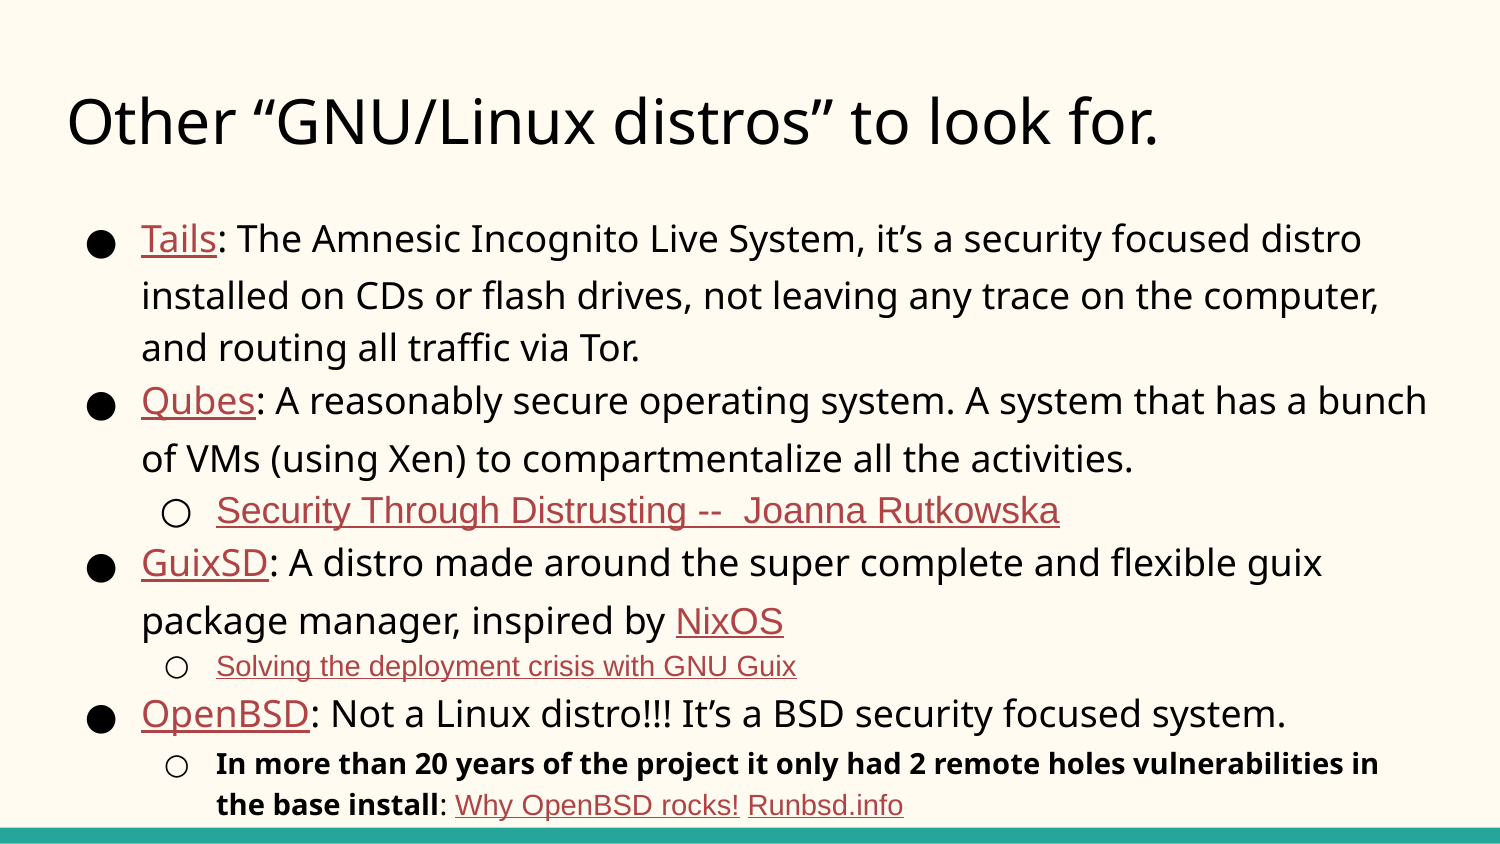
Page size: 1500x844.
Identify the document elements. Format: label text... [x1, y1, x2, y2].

list Tails: The Amnesic Incognito Live System, it’s a security focused distro installed on CDs or flash drives, not leaving any trace on the computer, and routing all traffic via Tor. Qubes: A reasonably secure operating system. A system that has a bunch of VMs (using Xen) to compartmentalize all the activities. Security Through Distrusting -- Joanna Rutkowska GuixSD: A distro made around the super complete and flexible guix package manager, inspired by NixOS Solving the deployment crisis with GNU Guix OpenBSD: Not a Linux distro!!! It’s a BSD security focused system. In more than 20 years of the project it only had 2 remote holes vulnerabilities in the base install: Why OpenBSD rocks! Runbsd.info [51, 192, 1449, 810]
title Other “GNU/Linux distros” to look for. [51, 55, 1449, 174]
